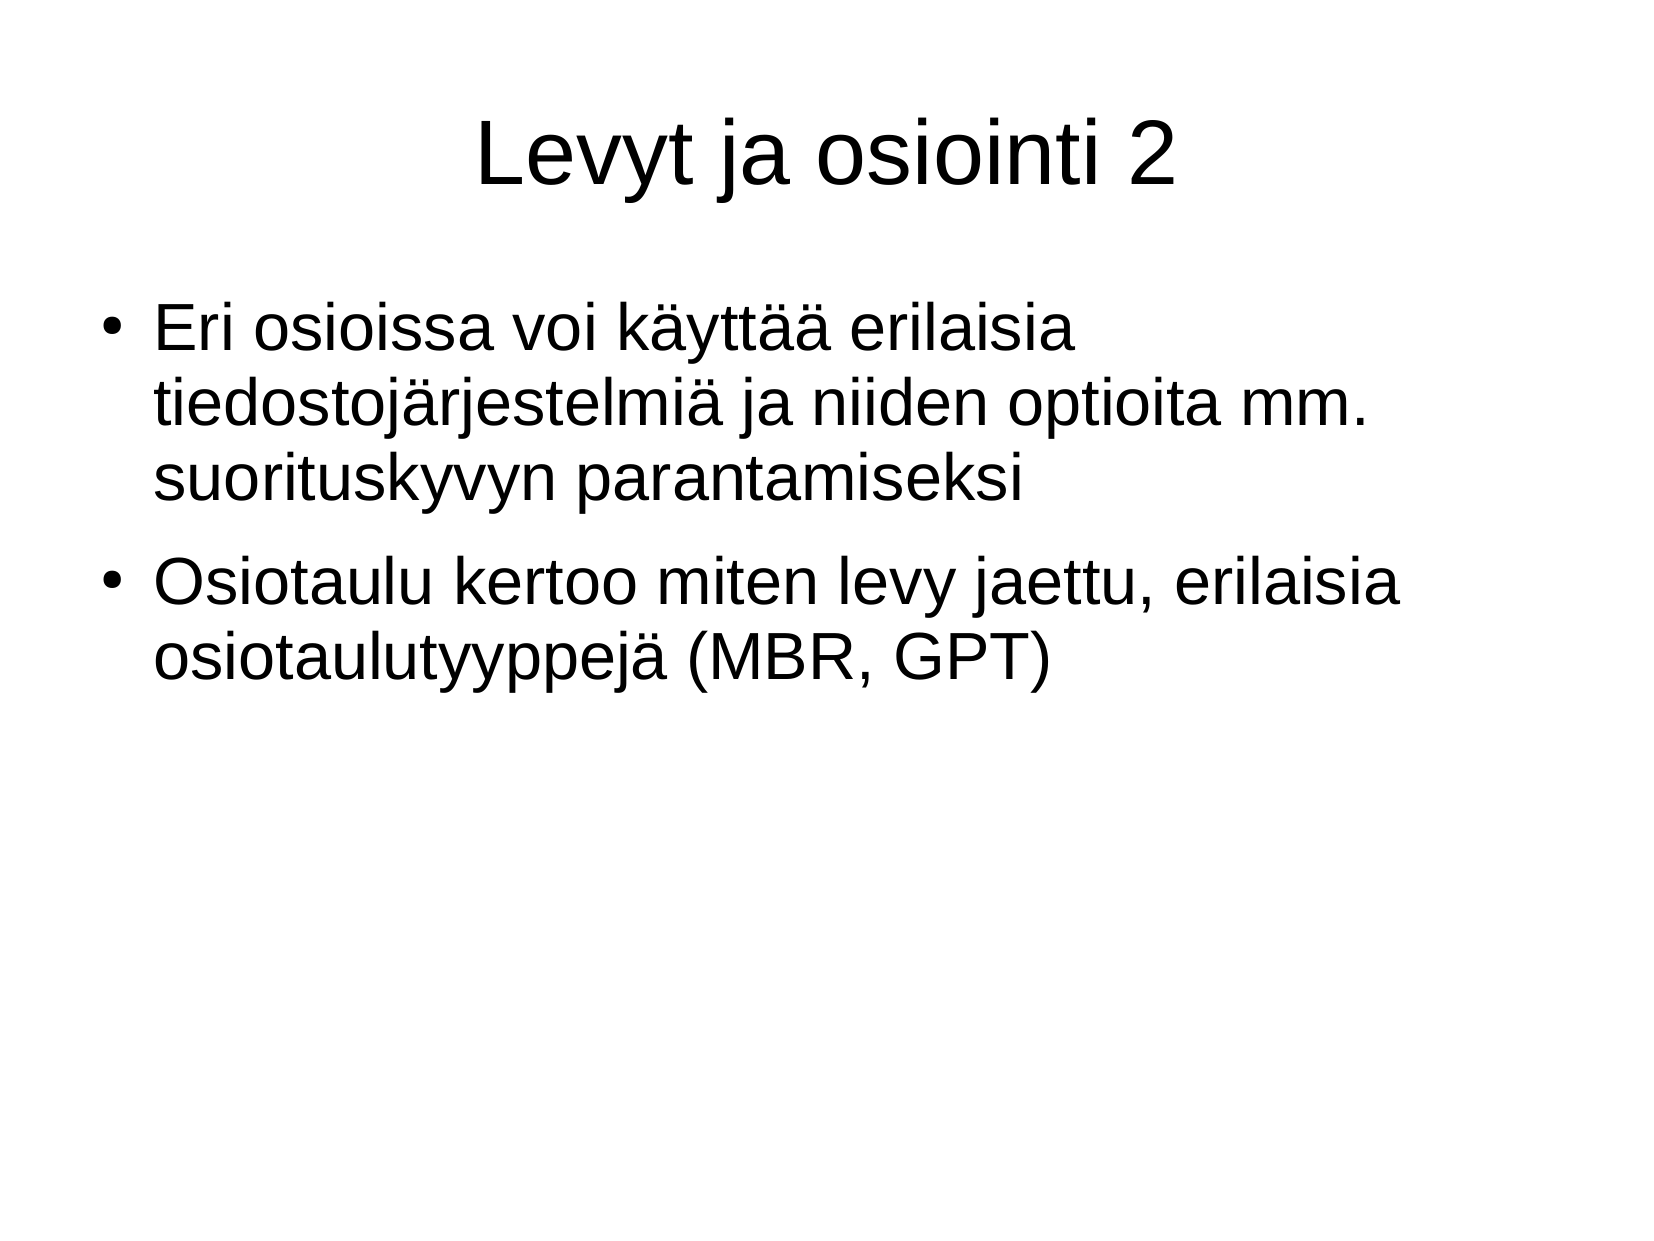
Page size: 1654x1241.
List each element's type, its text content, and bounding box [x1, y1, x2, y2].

list Eri osioissa voi käyttää erilaisia tiedostojärjestelmiä ja niiden optioita mm. suorituskyvyn parantamiseksi Osiotaulu kertoo miten levy jaettu, erilaisia osiotaulutyyppejä (MBR, GPT) [82, 290, 1571, 1010]
title Levyt ja osiointi 2 [82, 49, 1571, 257]
